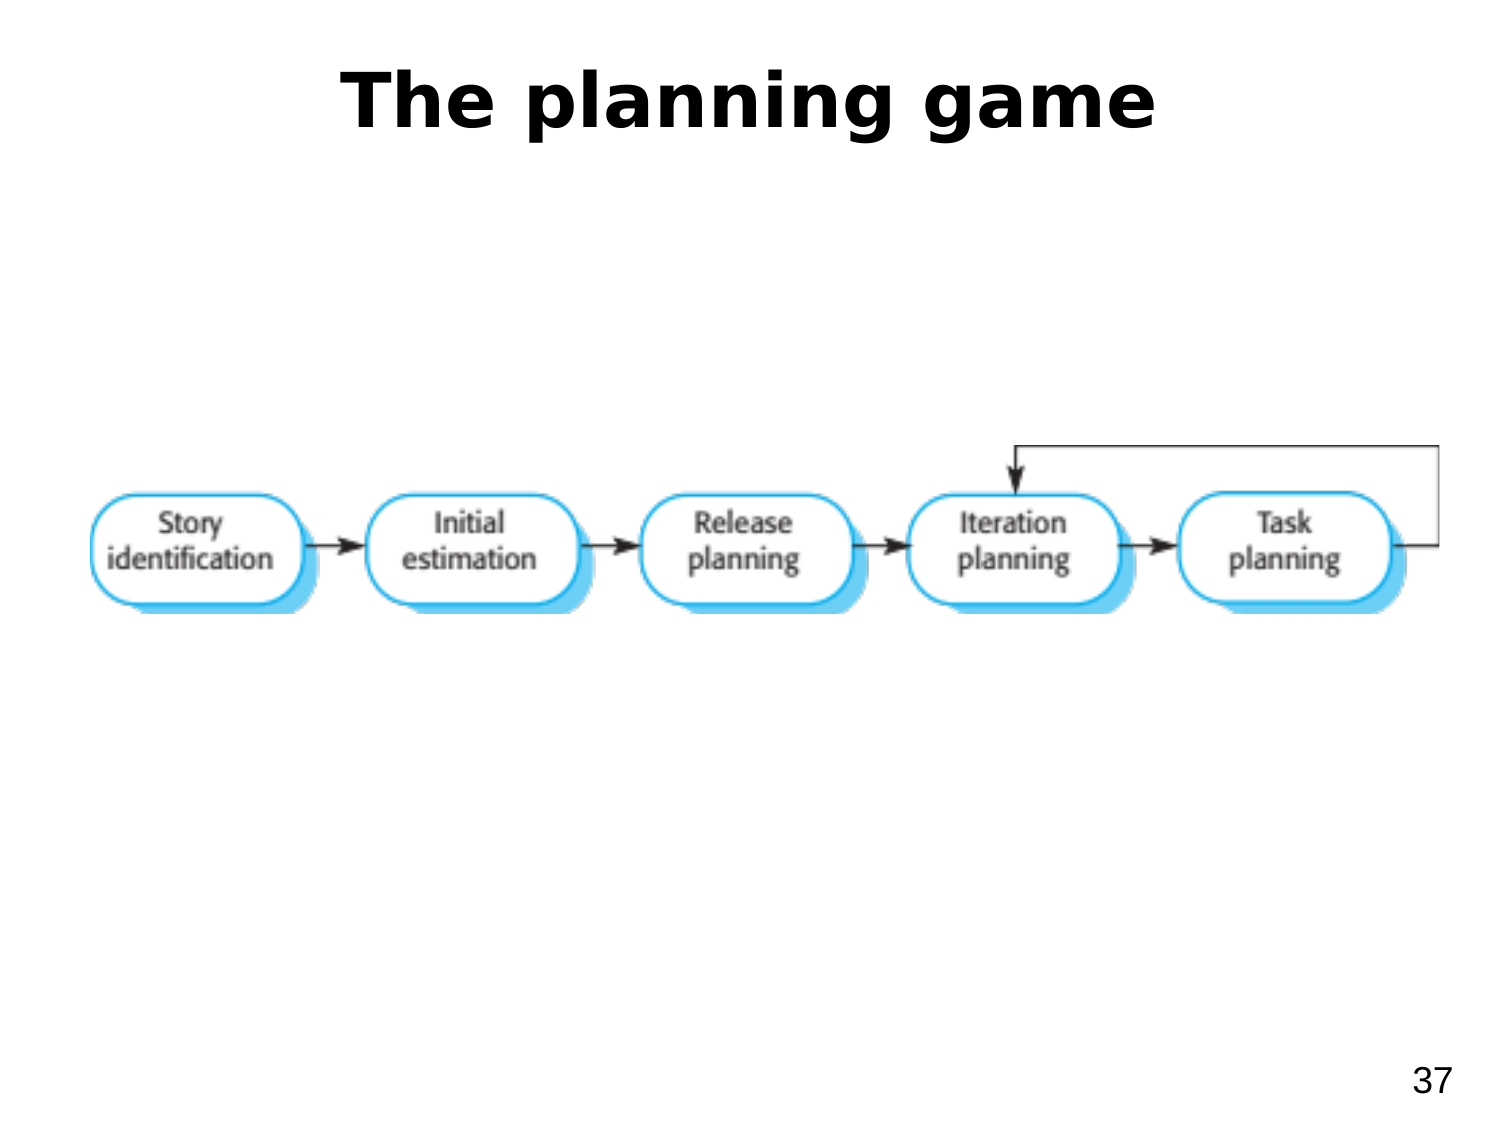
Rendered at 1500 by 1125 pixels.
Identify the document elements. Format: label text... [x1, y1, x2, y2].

title The planning game [75, 44, 1425, 177]
picture [90, 445, 1440, 614]
